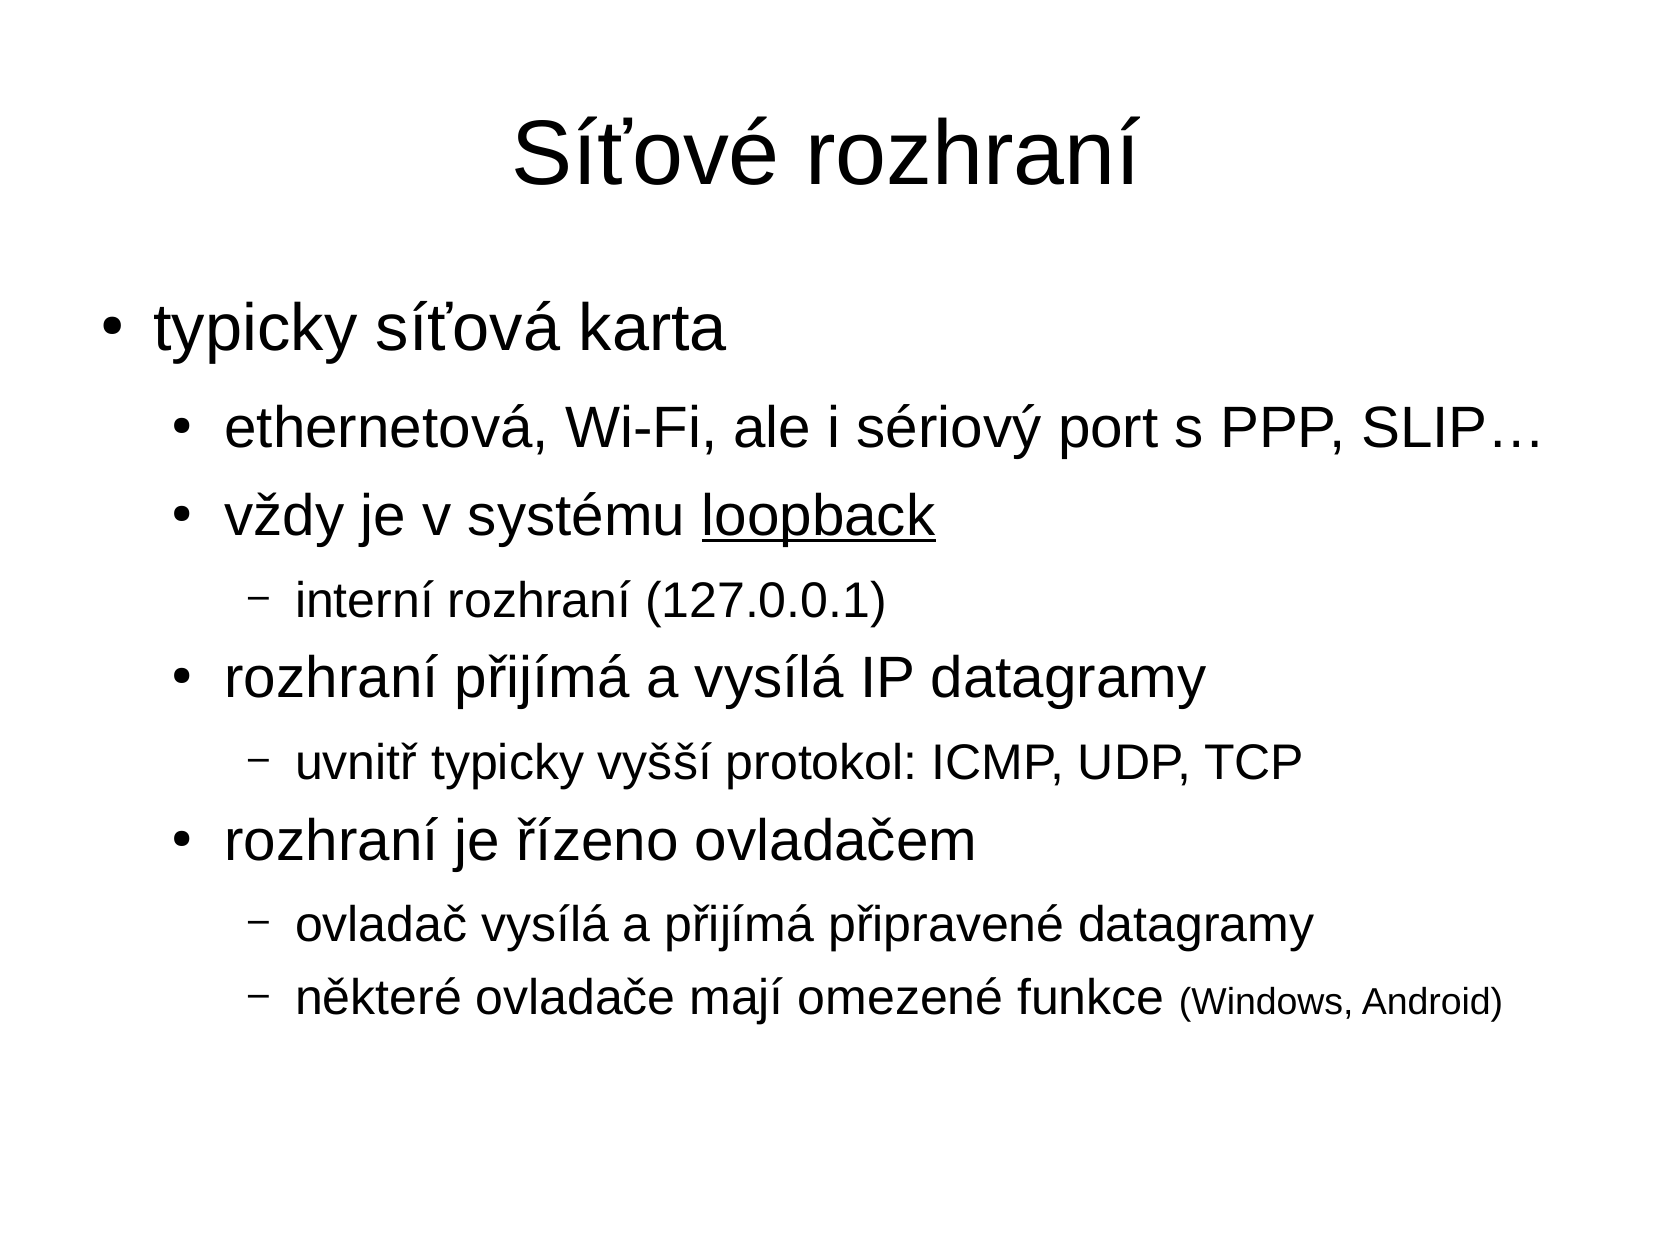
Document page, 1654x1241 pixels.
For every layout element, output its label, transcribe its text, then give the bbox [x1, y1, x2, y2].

list typicky síťová karta ethernetová, Wi-Fi, ale i sériový port s PPP, SLIP… vždy je v systému loopback interní rozhraní (127.0.0.1) rozhraní přijímá a vysílá IP datagramy uvnitř typicky vyšší protokol: ICMP, UDP, TCP rozhraní je řízeno ovladačem ovladač vysílá a přijímá připravené datagramy některé ovladače mají omezené funkce (Windows, Android) [82, 290, 1571, 1109]
title Síťové rozhraní [82, 49, 1571, 257]
